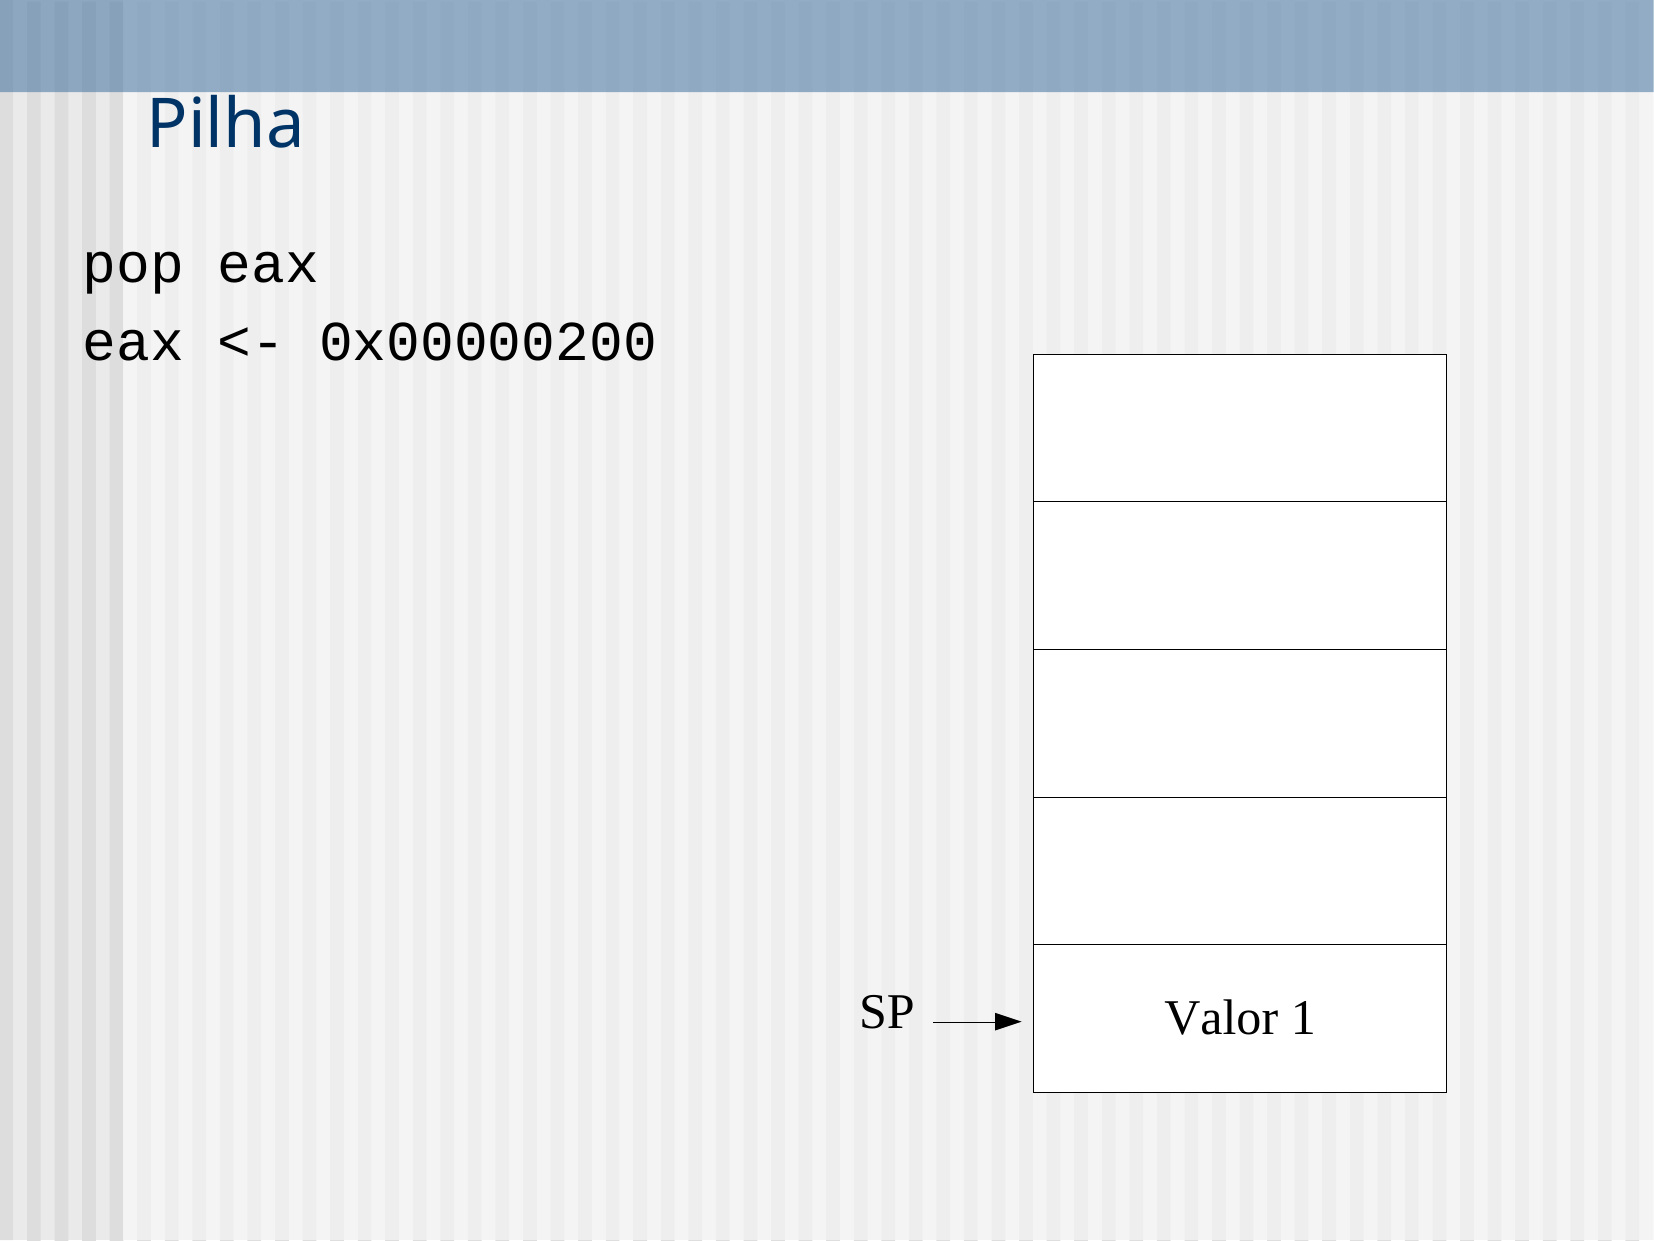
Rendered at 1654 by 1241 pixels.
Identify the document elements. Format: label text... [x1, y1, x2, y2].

text_box SP [844, 980, 934, 1052]
text_box [1033, 354, 1447, 944]
title Pilha [146, 36, 1536, 204]
text_box Valor 1 [1033, 944, 1447, 1093]
list pop eax eax <- 0x00000200 [82, 236, 1571, 1094]
